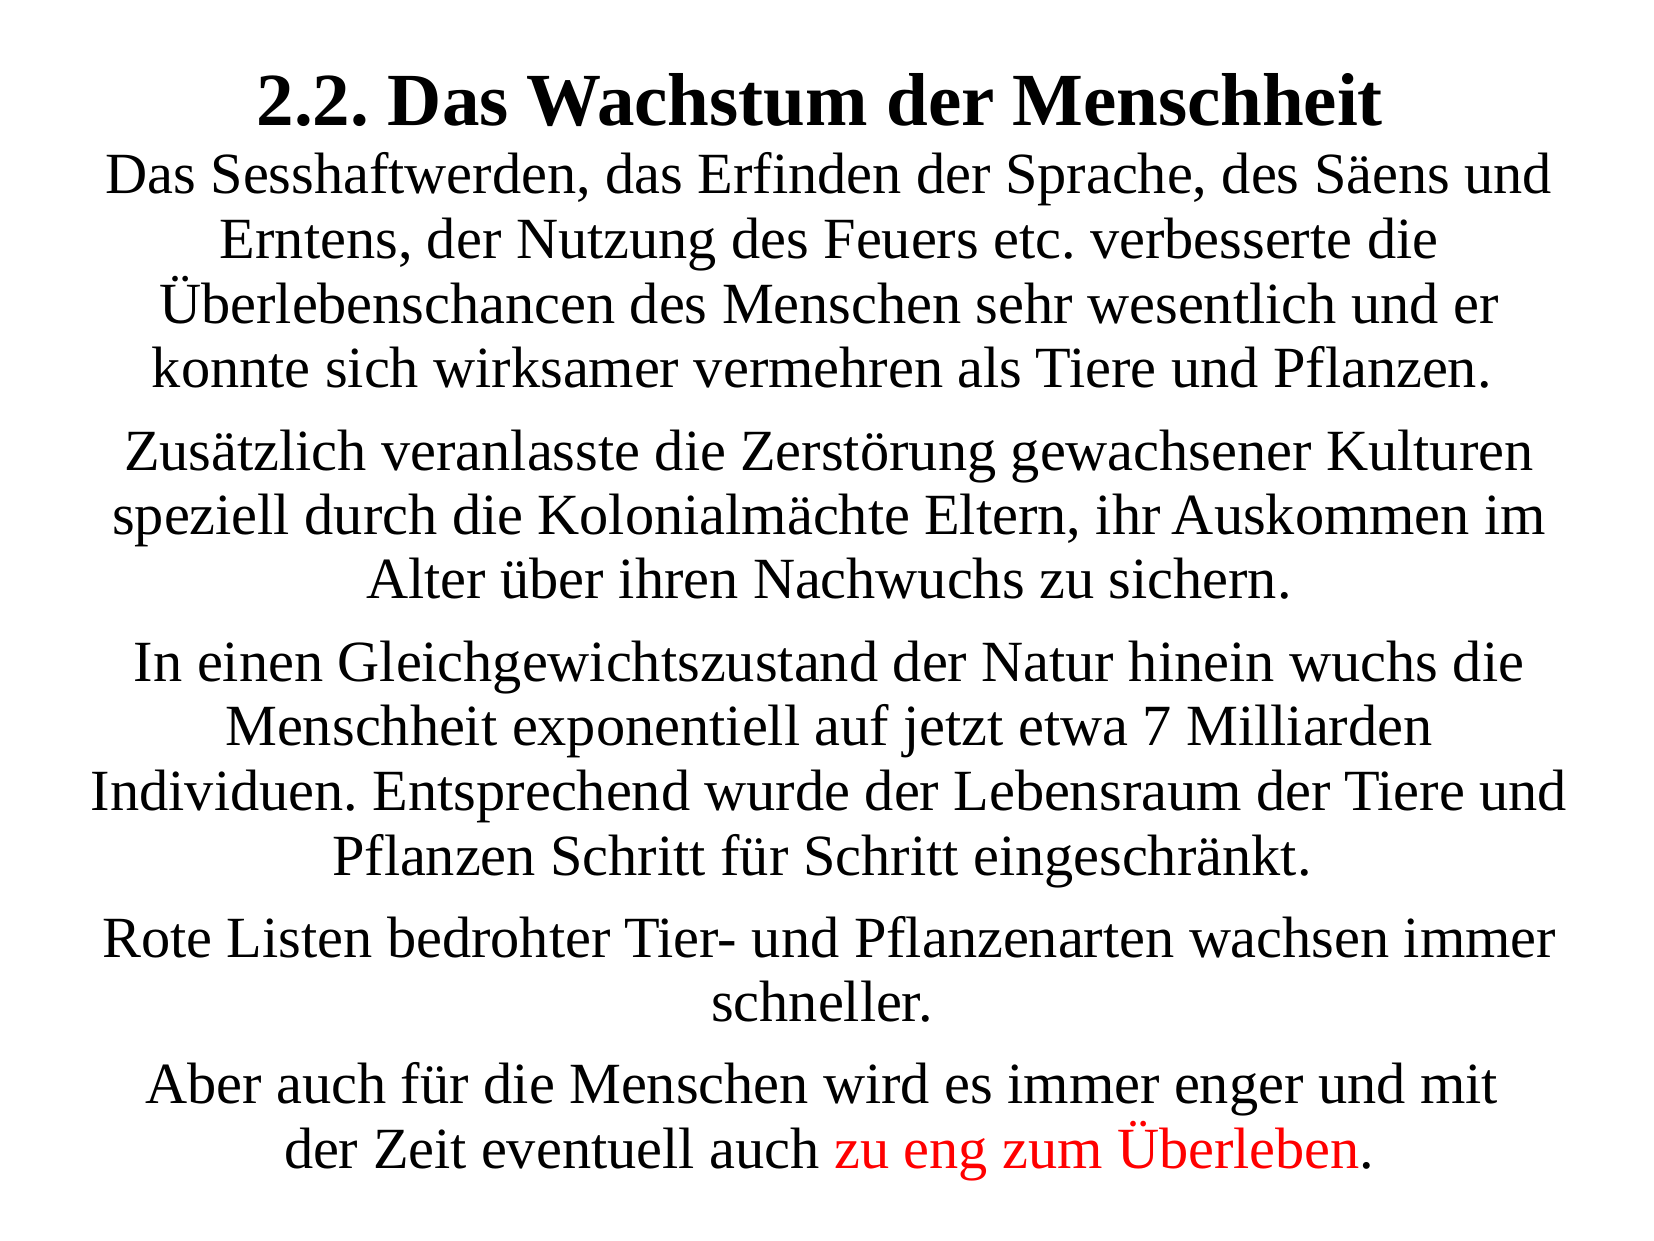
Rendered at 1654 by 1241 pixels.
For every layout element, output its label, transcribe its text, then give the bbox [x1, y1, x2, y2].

text_box 2.2. Das Wachstum der Menschheit Das Sesshaftwerden, das Erfinden der Sprache, des Säens und Erntens, der Nutzung des Feuers etc. verbesserte die Überlebenschancen des Menschen sehr wesentlich und er konnte sich wirksamer vermehren als Tiere und Pflanzen. Zusätzlich veranlasste die Zerstörung gewachsener Kulturen speziell durch die Kolonialmächte Eltern, ihr Auskommen im Alter über ihren Nachwuchs zu sichern. In einen Gleichgewichtszustand der Natur hinein wuchs die Menschheit exponentiell auf jetzt etwa 7 Milliarden Individuen. Entsprechend wurde der Lebensraum der Tiere und Pflanzen Schritt für Schritt eingeschränkt. Rote Listen bedrohter Tier- und Pflanzenarten wachsen immer schneller. Aber auch für die Menschen wird es immer enger und mit der Zeit eventuell auch zu eng zum Überleben. [76, 51, 1589, 1189]
